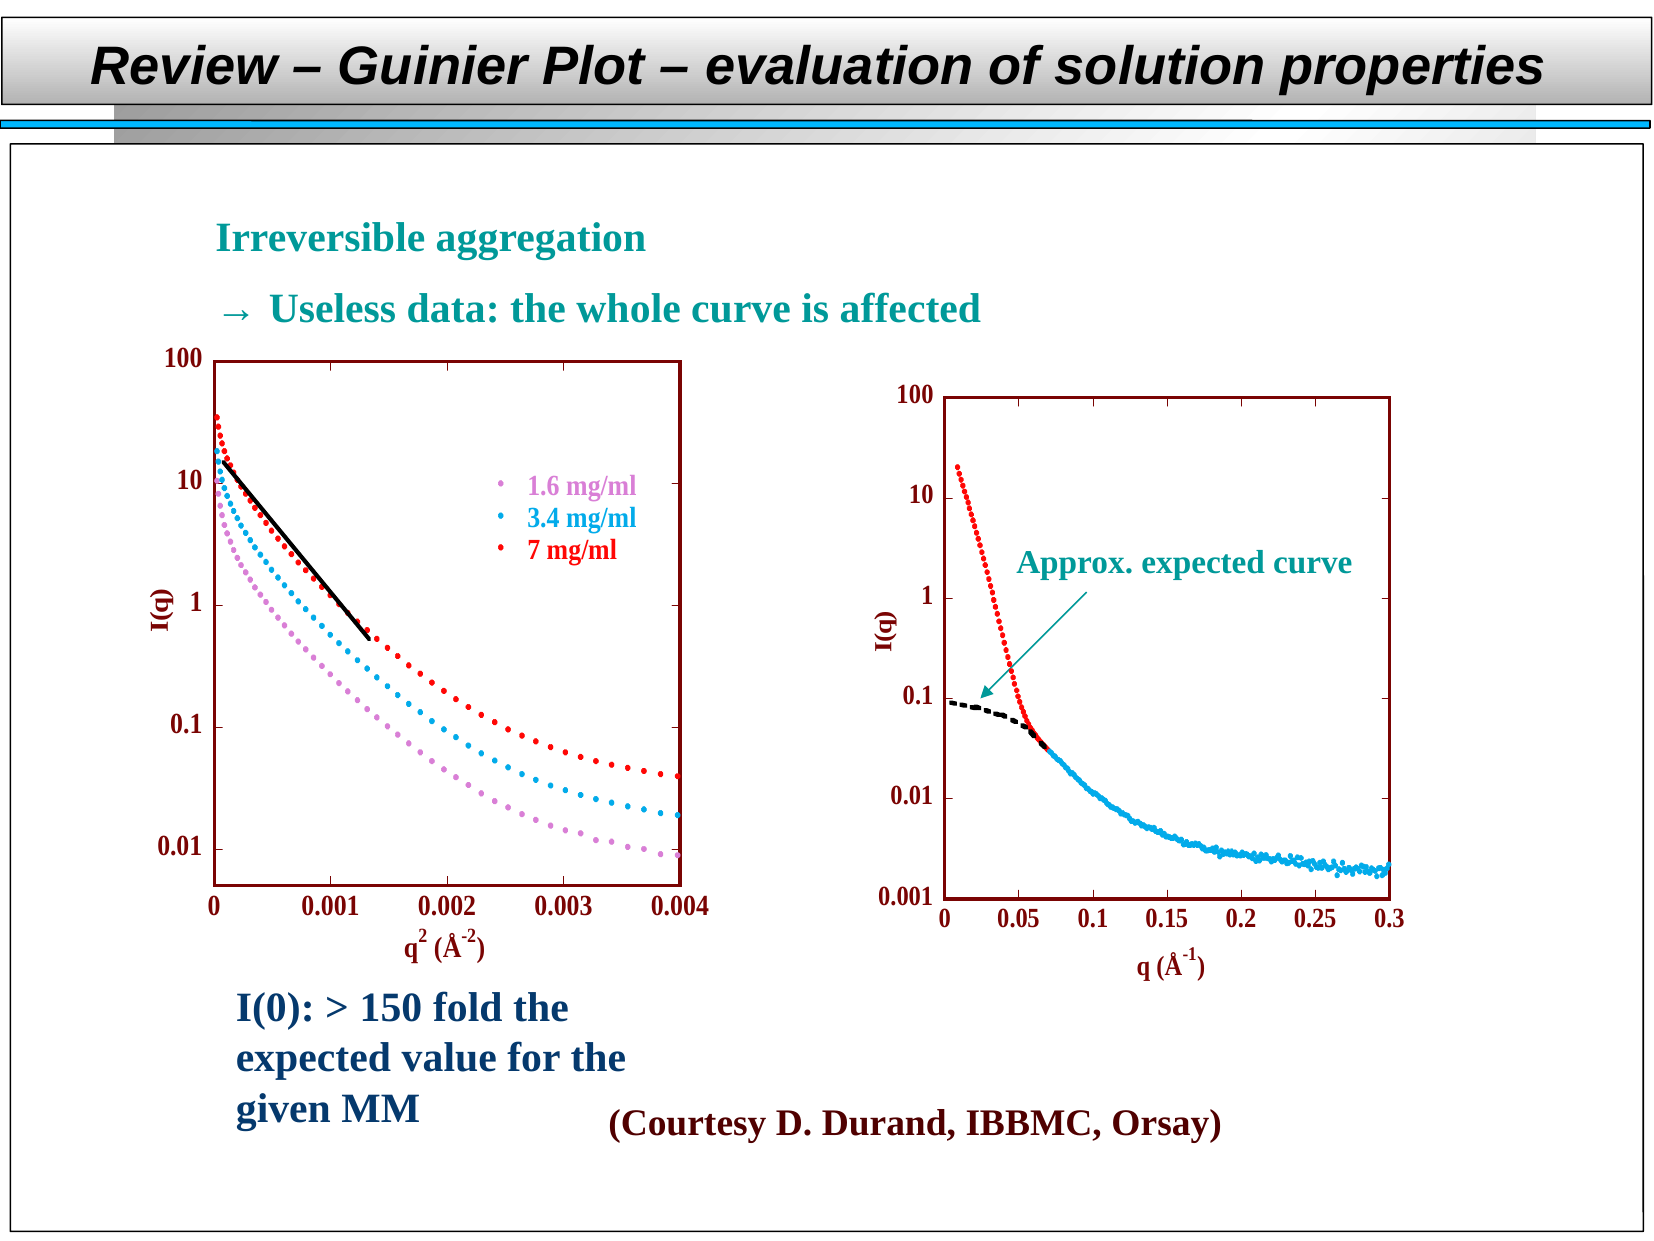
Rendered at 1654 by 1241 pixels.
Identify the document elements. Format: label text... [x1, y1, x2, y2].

text_box (Courtesy D. Durand, IBBMC, Orsay) [593, 1090, 1247, 1151]
picture [864, 372, 1413, 990]
text_box Review – Guinier Plot – evaluation of solution properties [1, 17, 1652, 105]
text_box [0, 120, 1651, 129]
text_box Irreversible aggregation → Useless data: the whole curve is affected [200, 202, 1312, 409]
picture [139, 335, 717, 973]
text_box I(0): > 150 fold the expected value for the given MM [221, 972, 741, 1138]
